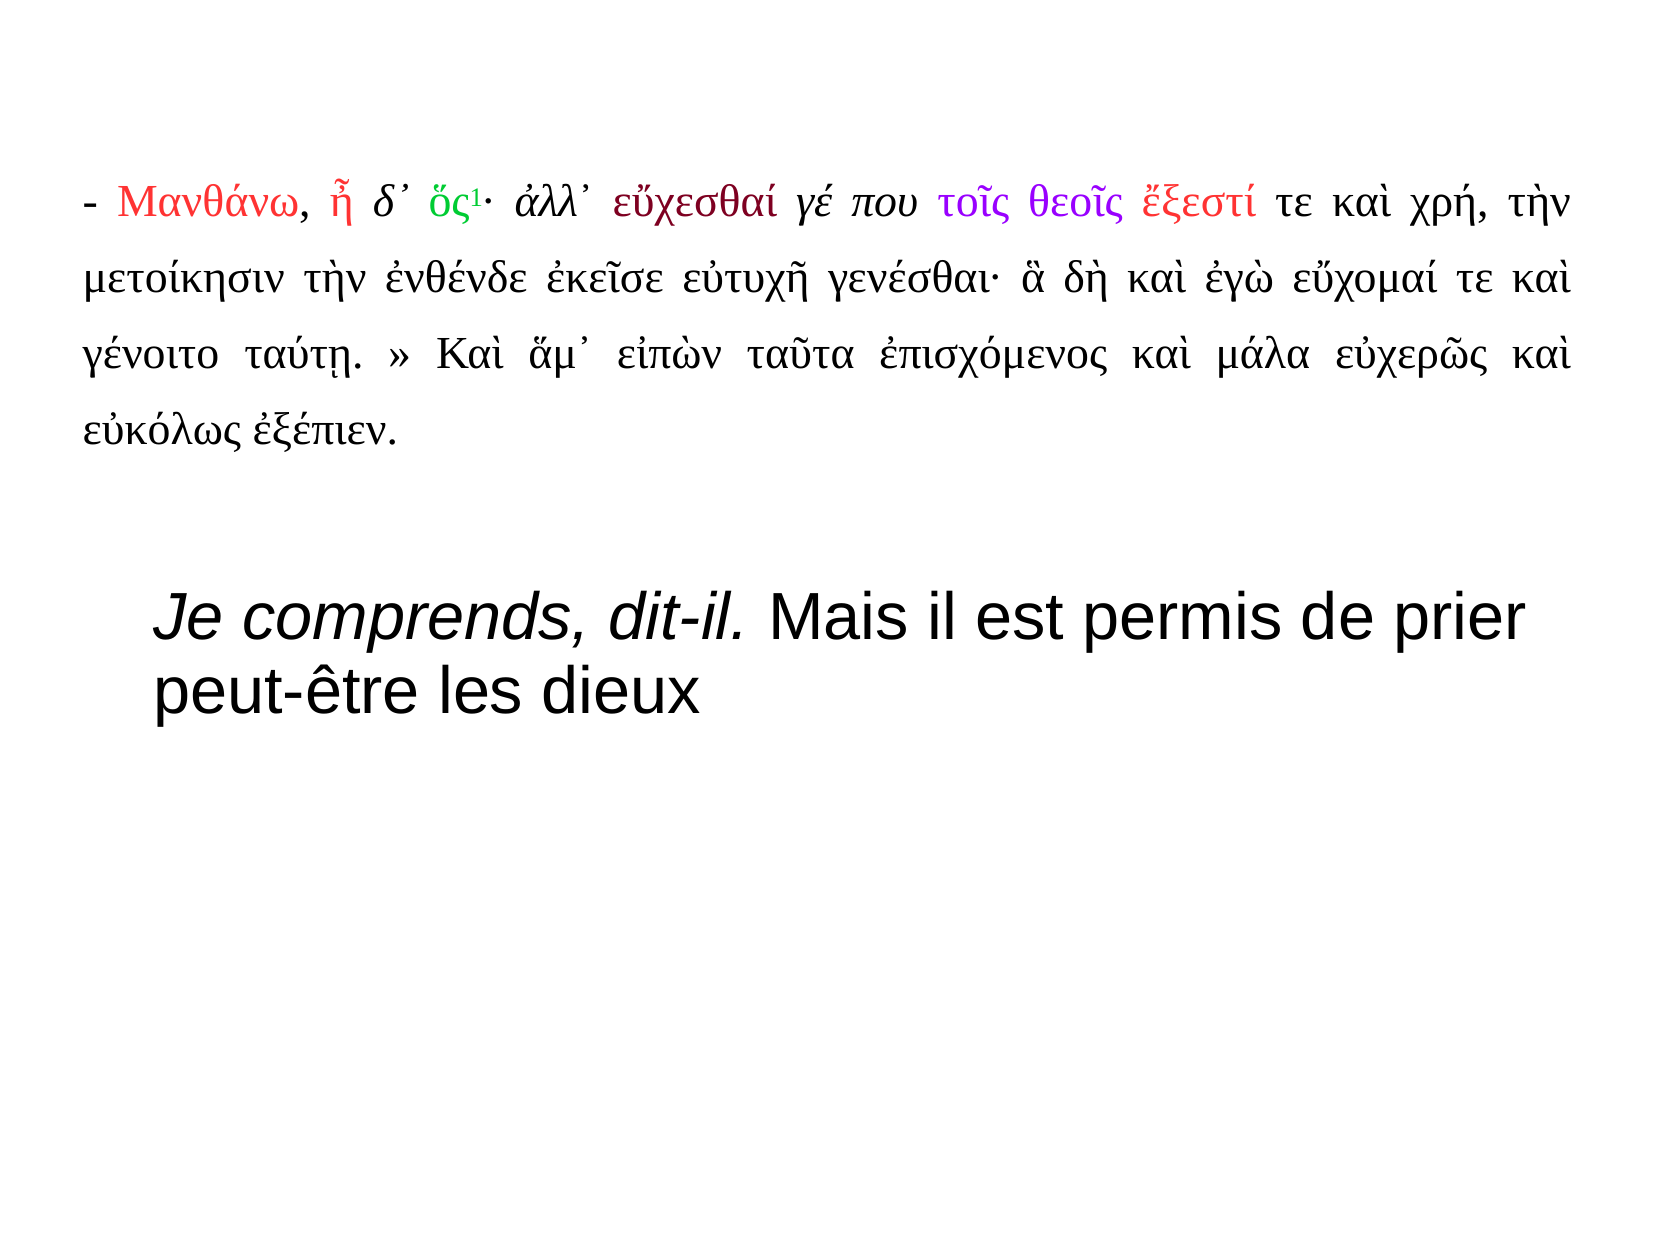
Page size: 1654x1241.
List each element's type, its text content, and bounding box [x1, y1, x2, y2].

list Je comprends, dit-il. Mais il est permis de prier peut-être les dieux [82, 578, 1571, 1109]
title - Μανθάνω, ἦ δ᾽ ὅς1· ἀλλ᾽ εὔχεσθαί γέ που τοῖς θεοῖς ἔξεστί τε καὶ χρή, τὴν μετοίκησιν τὴν ἐνθένδε ἐκεῖσε εὐτυχῆ γενέσθαι· ἃ δὴ καὶ ἐγὼ εὔχομαί τε καὶ γένοιτο ταύτῃ. » Καὶ ἅμ᾽ εἰπὼν ταῦτα ἐπισχόμενος καὶ μάλα εὐχερῶς καὶ εὐκόλως ἐξέπιεν. [82, 49, 1571, 556]
